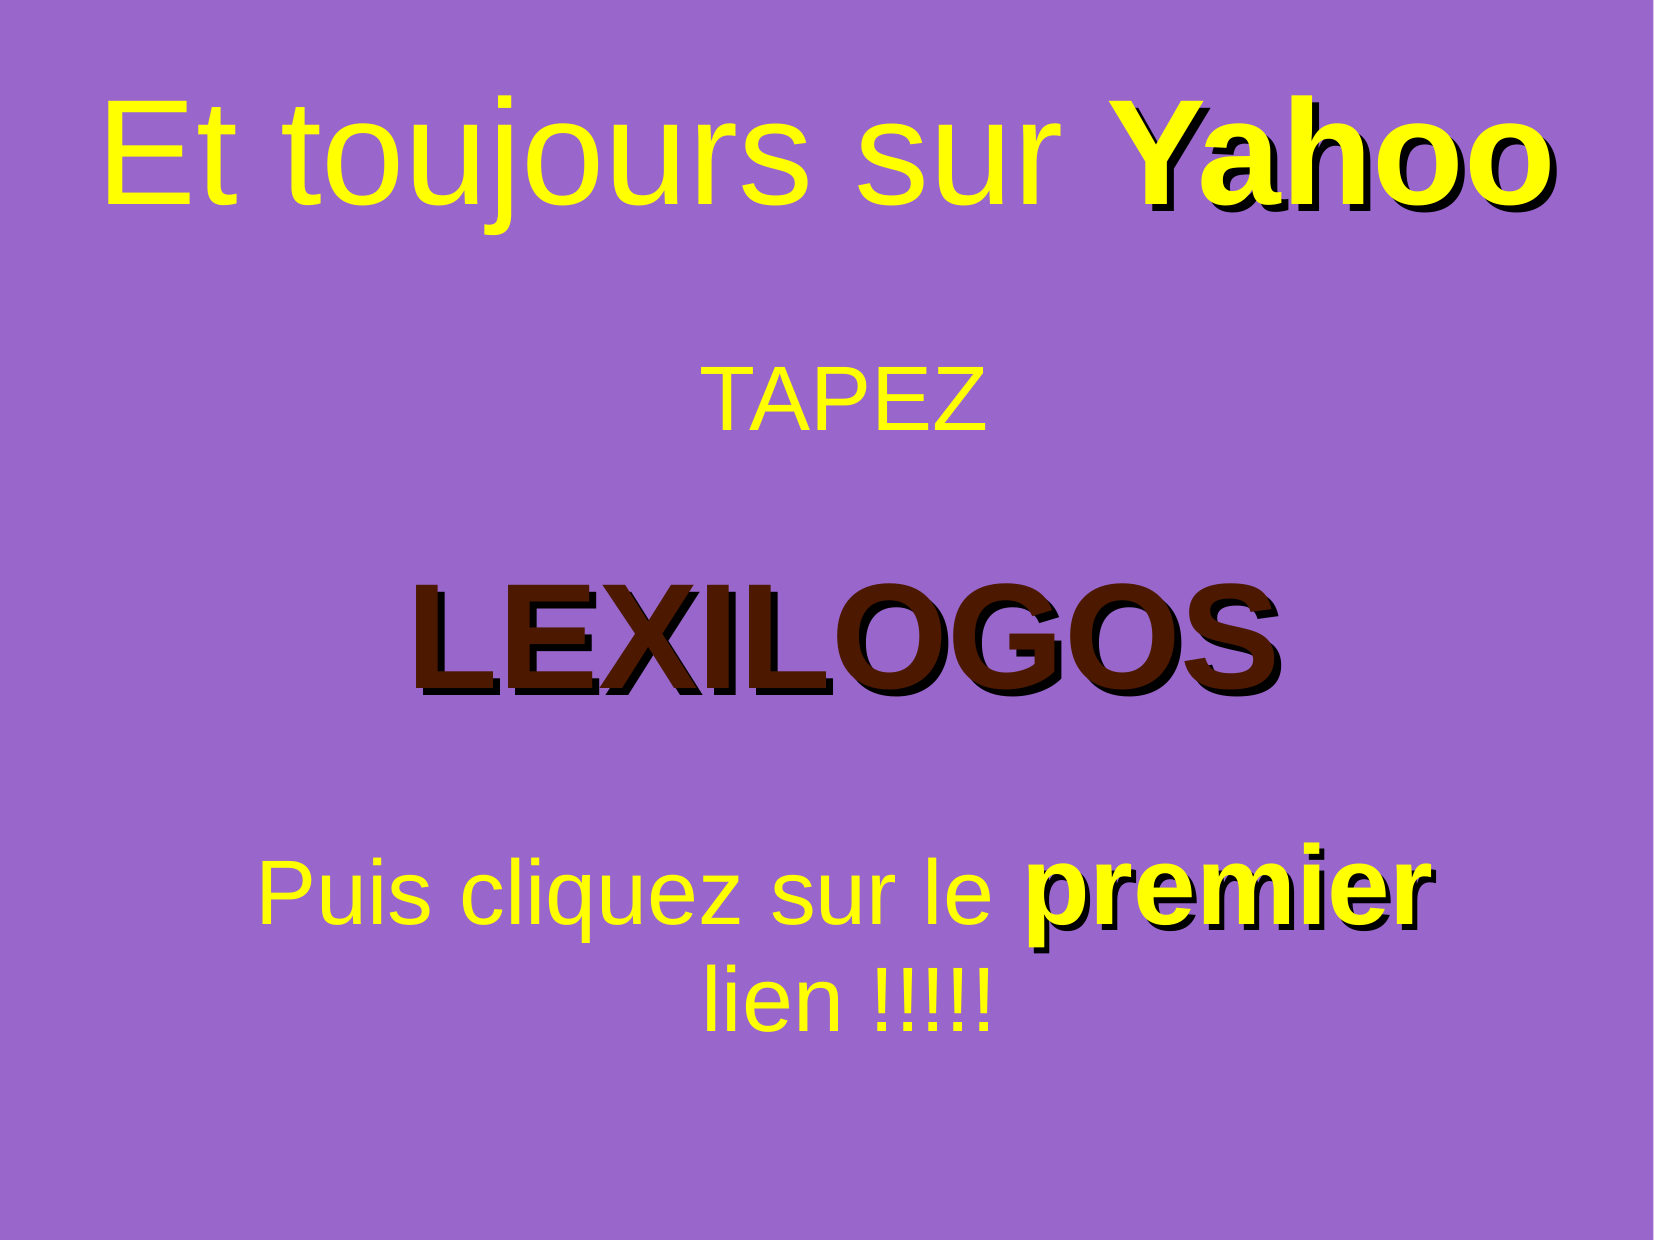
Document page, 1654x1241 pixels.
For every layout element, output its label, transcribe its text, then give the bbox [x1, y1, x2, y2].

subtitle TAPEZ LEXILOGOS Puis cliquez sur le premier lien !!!!! [82, 290, 1571, 1109]
title Et toujours sur Yahoo [82, 49, 1571, 257]
